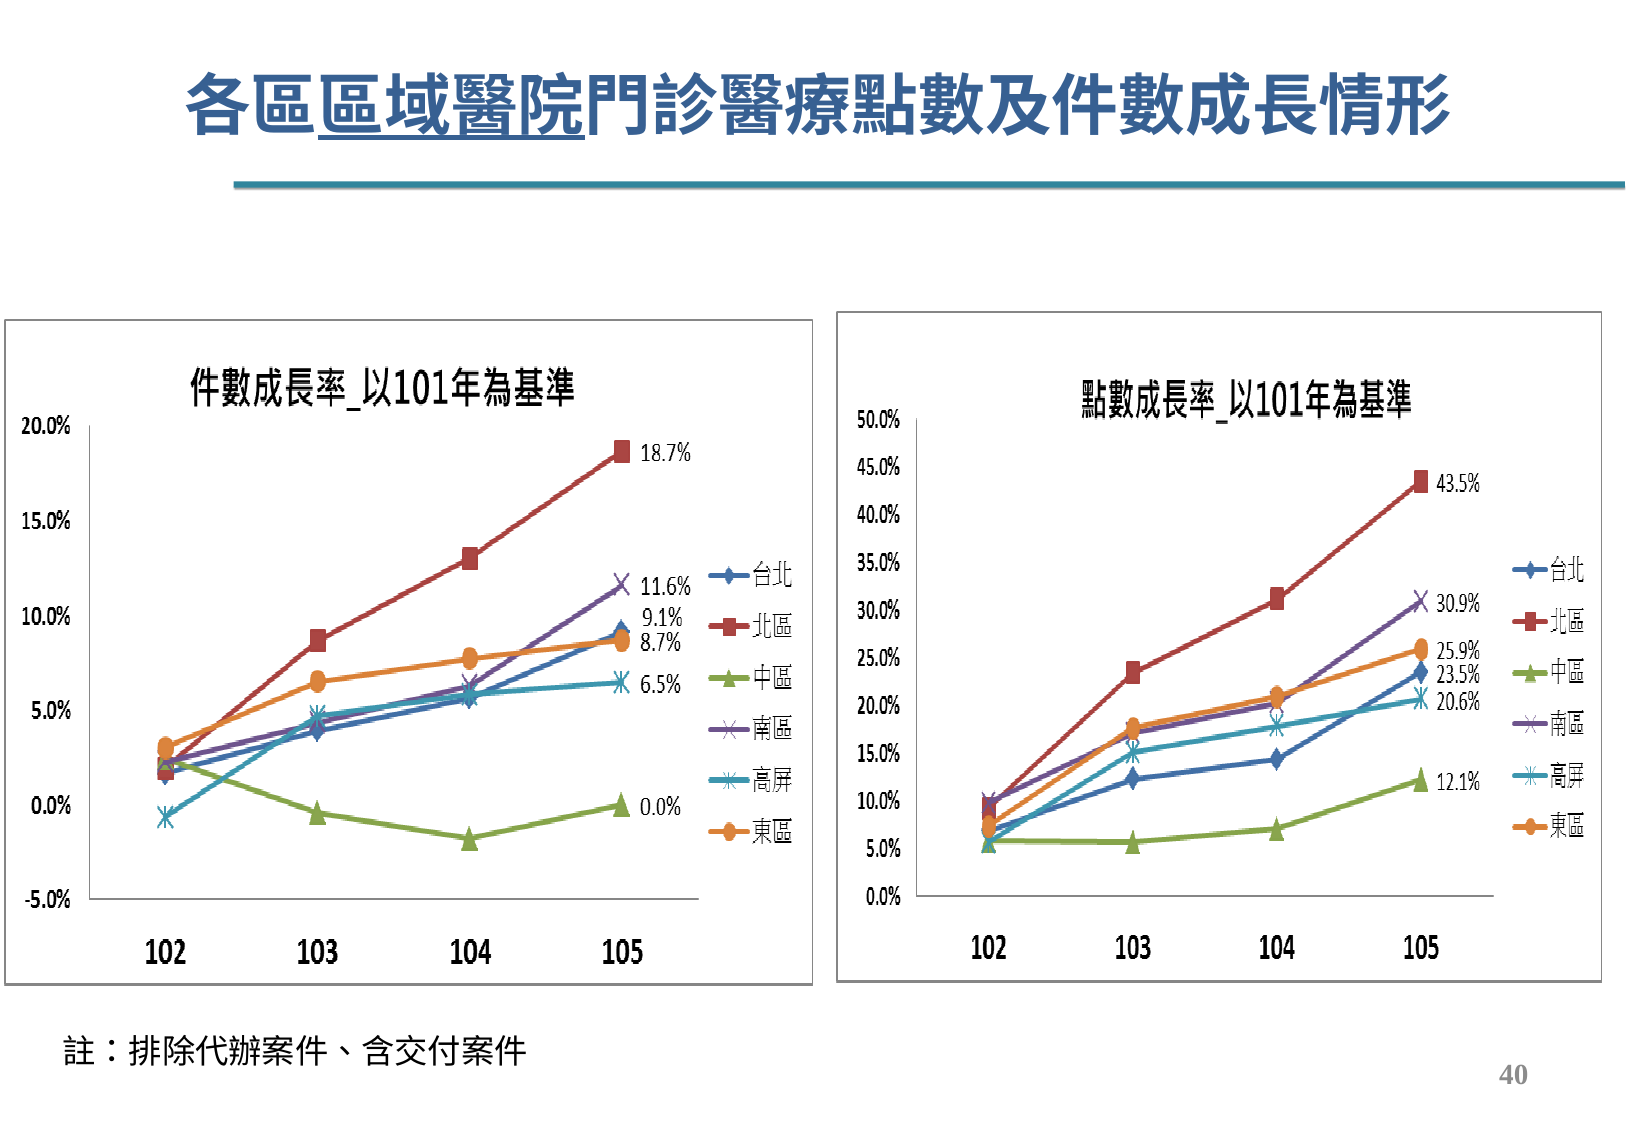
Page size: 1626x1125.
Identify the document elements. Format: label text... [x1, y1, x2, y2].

title 各區區域醫院門診醫療點數及件數成長情形 [80, 27, 1557, 179]
text_box 註：排除代辦案件、含交付案件 [47, 1023, 543, 1119]
picture [4, 319, 813, 986]
picture [836, 311, 1602, 983]
slide_number <編號> [1164, 1042, 1544, 1103]
